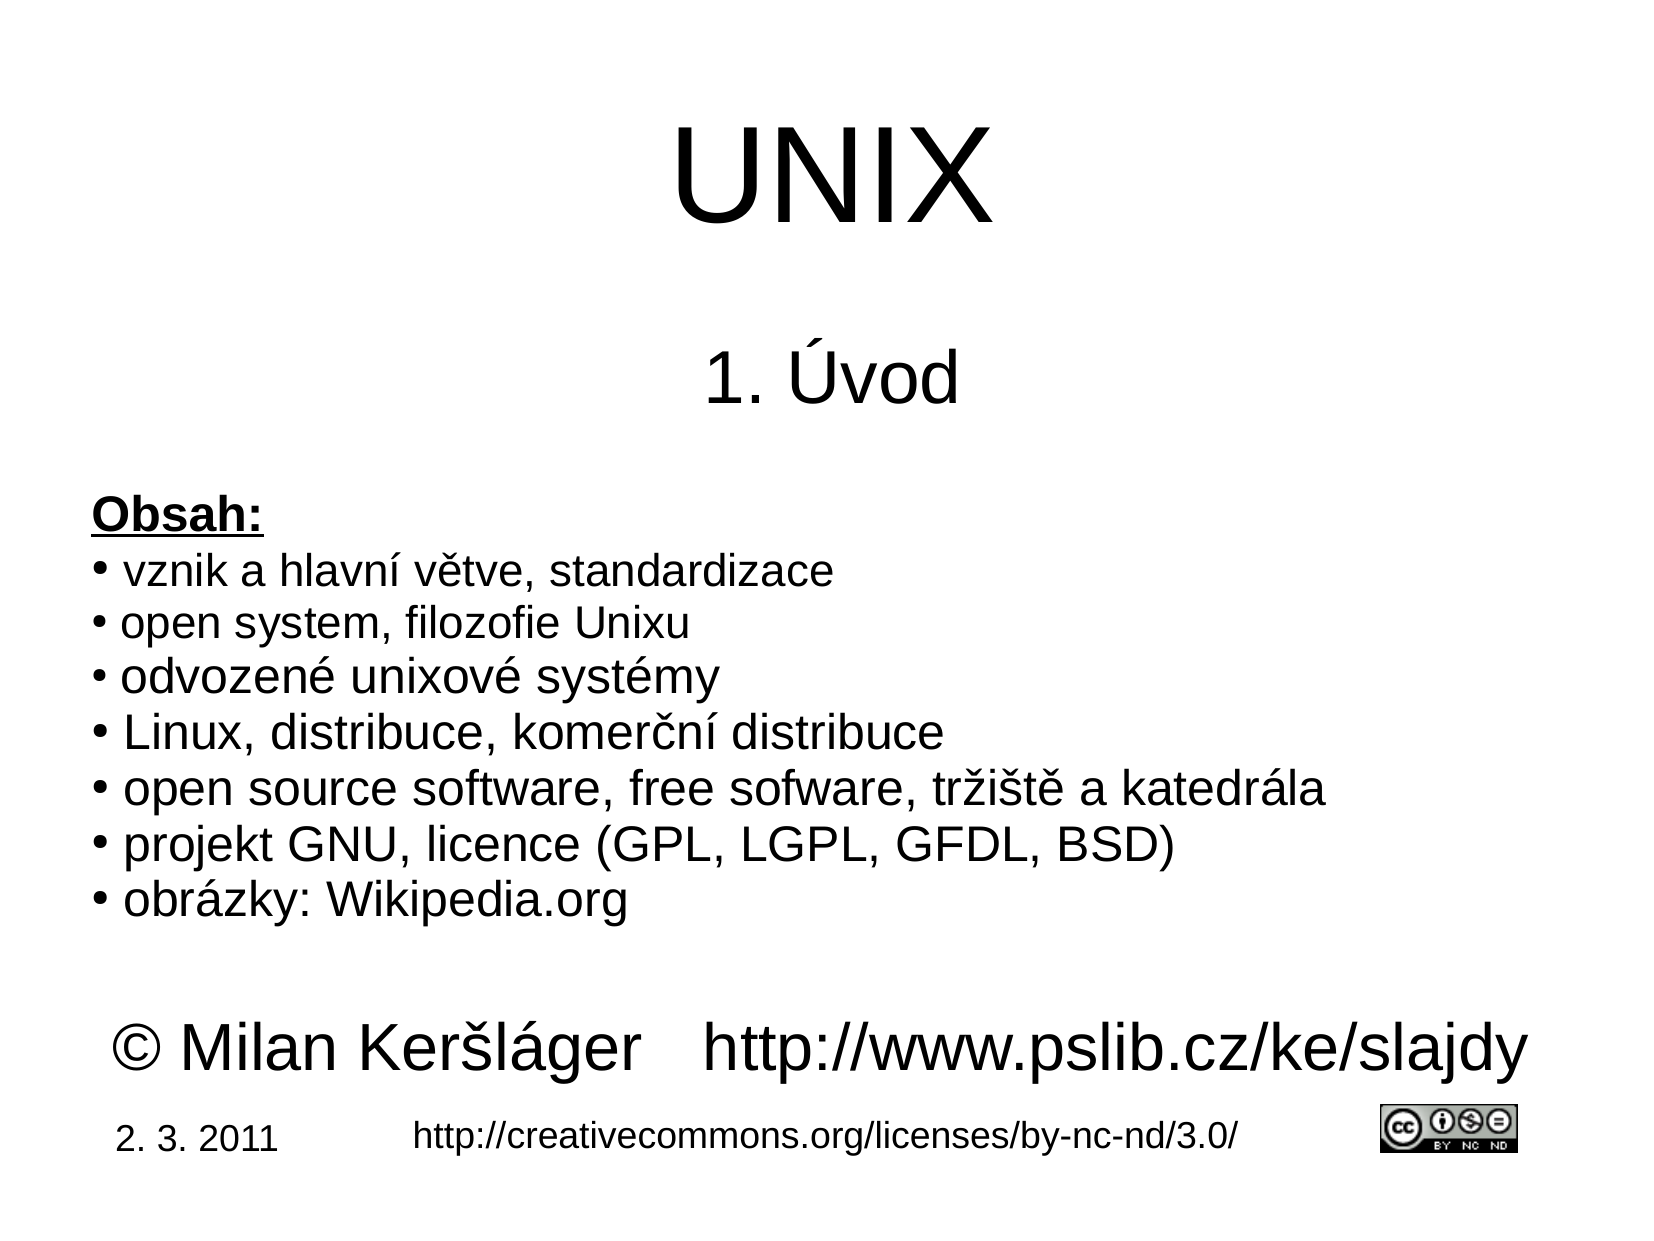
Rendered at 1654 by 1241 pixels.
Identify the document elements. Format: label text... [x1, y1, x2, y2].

text_box 2.3.2011 [100, 1110, 337, 1168]
picture [1380, 1104, 1518, 1153]
text_box http://creativecommons.org/licenses/by-nc-nd/3.0/ [339, 1107, 1313, 1165]
text_box Obsah: vznik a hlavní větve, standardizace open system, filozofie Unixu odvozené unixové systémy Linux, distribuce, komerční distribuce open source software, free sofware, tržiště a katedrála projekt GNU, licence (GPL, LGPL, GFDL, BSD) obrázky: Wikipedia.org [76, 478, 1583, 935]
list © Milan Keršláger http://www.pslib.cz/ke/slajdy [76, 1009, 1565, 1087]
title UNIX 1. Úvod [88, 56, 1577, 461]
